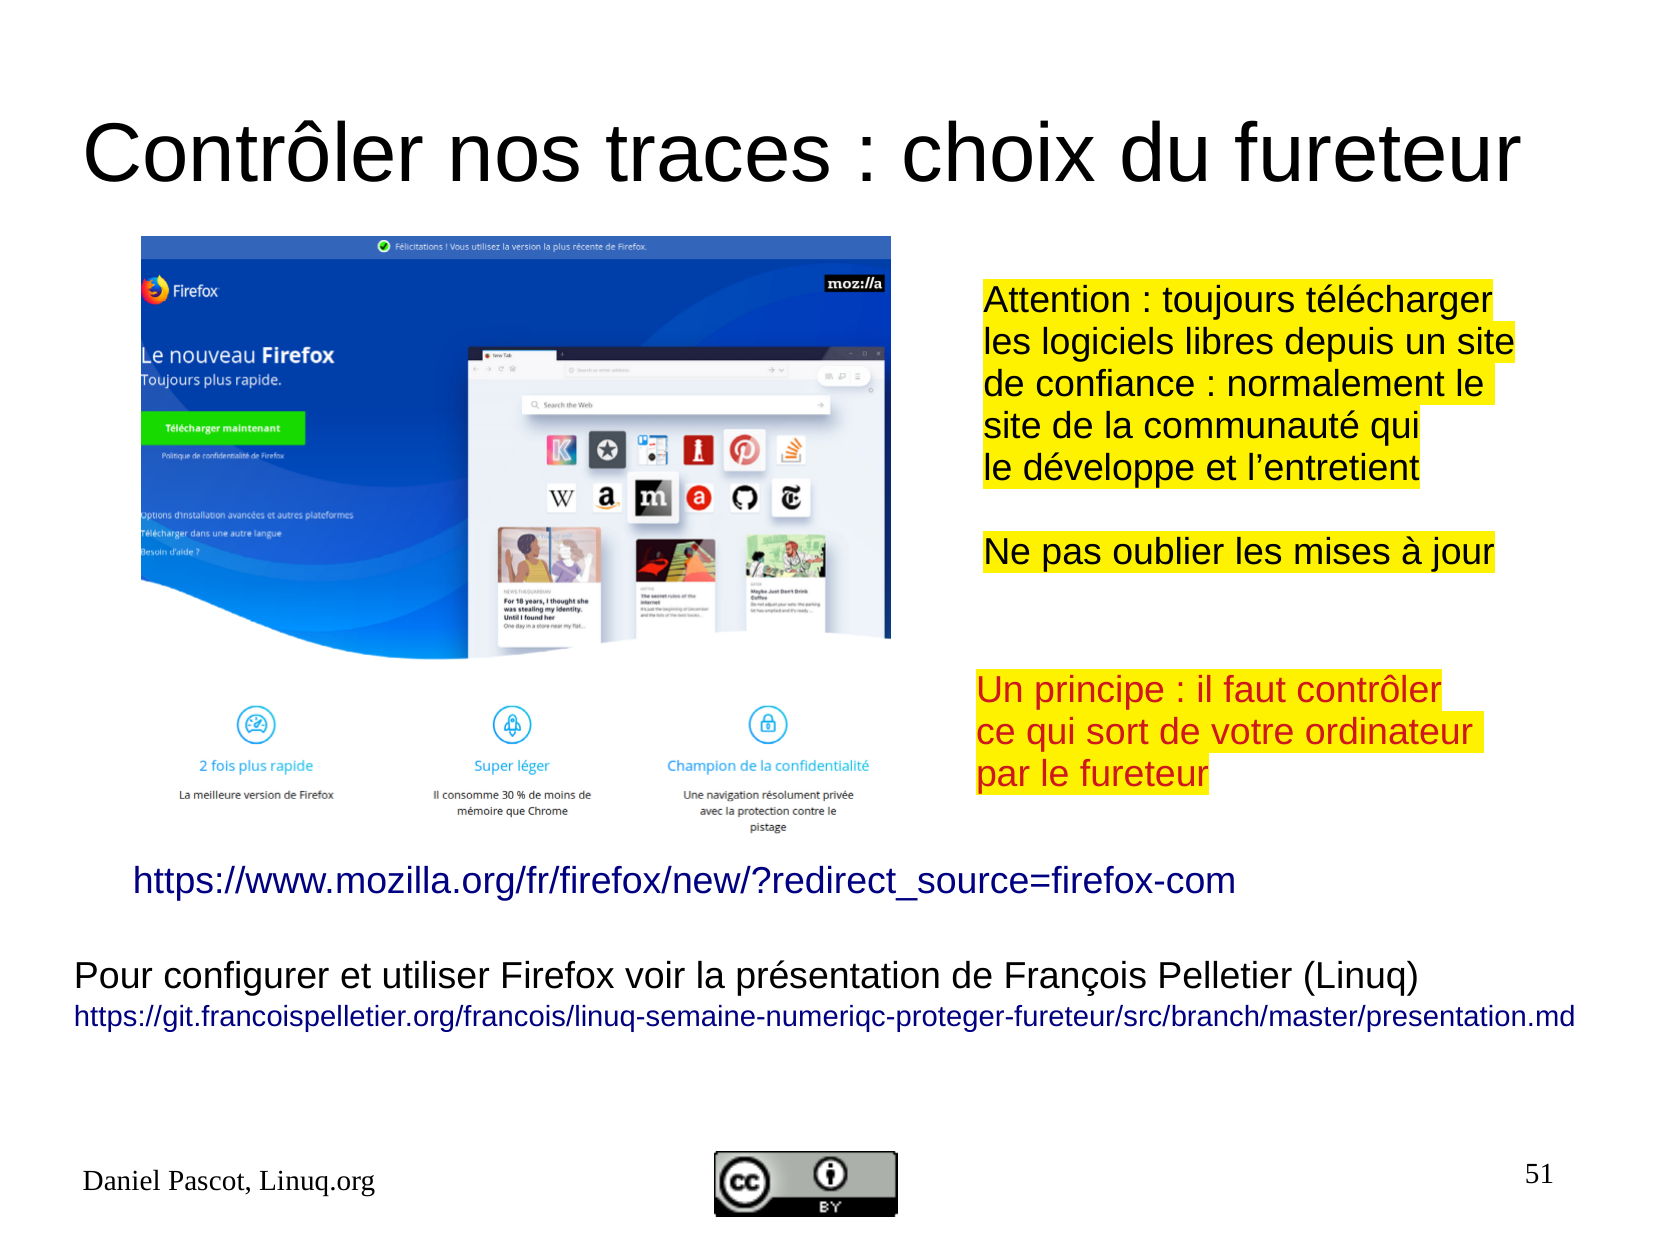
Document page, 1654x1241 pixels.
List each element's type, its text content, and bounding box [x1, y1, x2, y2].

text_box Un principe : il faut contrôler ce qui sort de votre ordinateur par le fureteur [961, 661, 1499, 803]
text_box Attention : toujours télécharger les logiciels libres depuis un site de confiance : normalement le site de la communauté qui le développe et l’entretient Ne pas oublier les mises à jour [968, 271, 1531, 581]
picture [141, 236, 891, 836]
title Contrôler nos traces : choix du fureteur [82, 49, 1571, 257]
picture [714, 1151, 898, 1217]
text_box https://www.mozilla.org/fr/firefox/new/?redirect_source=firefox-com [118, 852, 1253, 910]
text_box Pour configurer et utiliser Firefox voir la présentation de François Pelletier (Linuq) [59, 947, 1435, 1004]
text_box https://git.francoispelletier.org/francois/linuq-semaine-numeriqc-proteger-fureteur/src/branch/master/presentation.md [59, 992, 1618, 1091]
